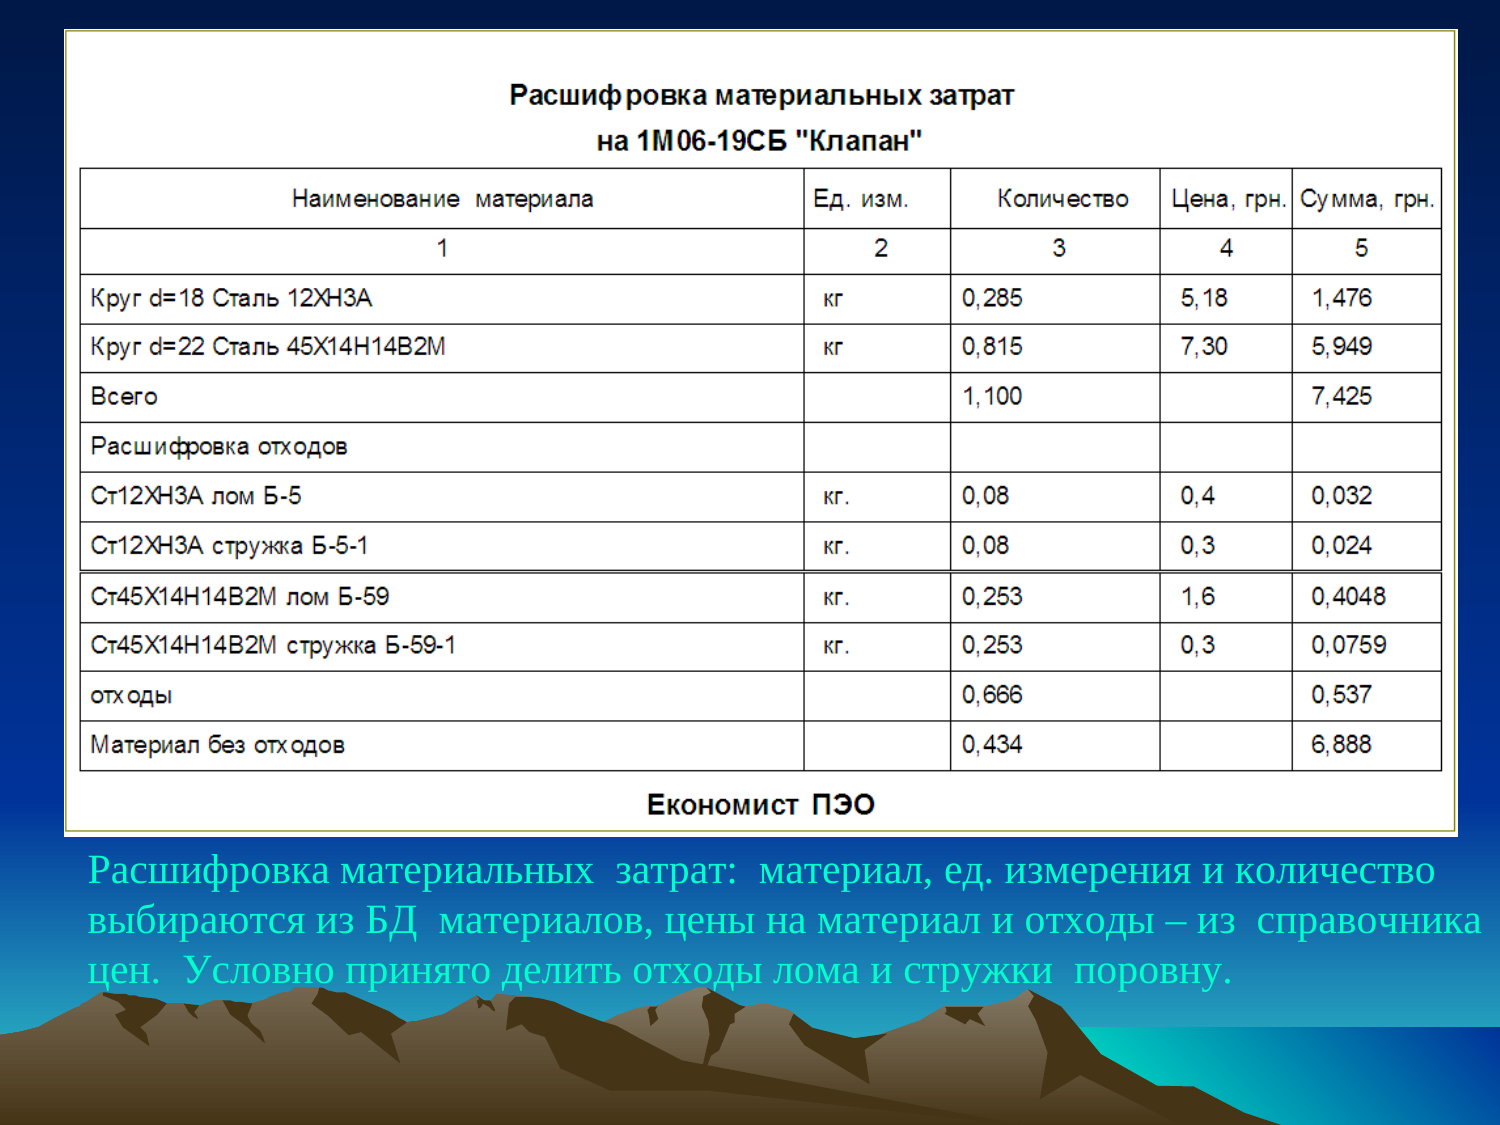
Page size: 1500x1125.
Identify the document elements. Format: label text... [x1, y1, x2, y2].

text_box Расшифровка материальных затрат: материал, ед. измерения и количество выбираются из БД материалов, цены на материал и отходы – из справочника цен. Условно принято делить отходы лома и стружки поровну. [72, 833, 1498, 1000]
picture [64, 29, 1458, 837]
